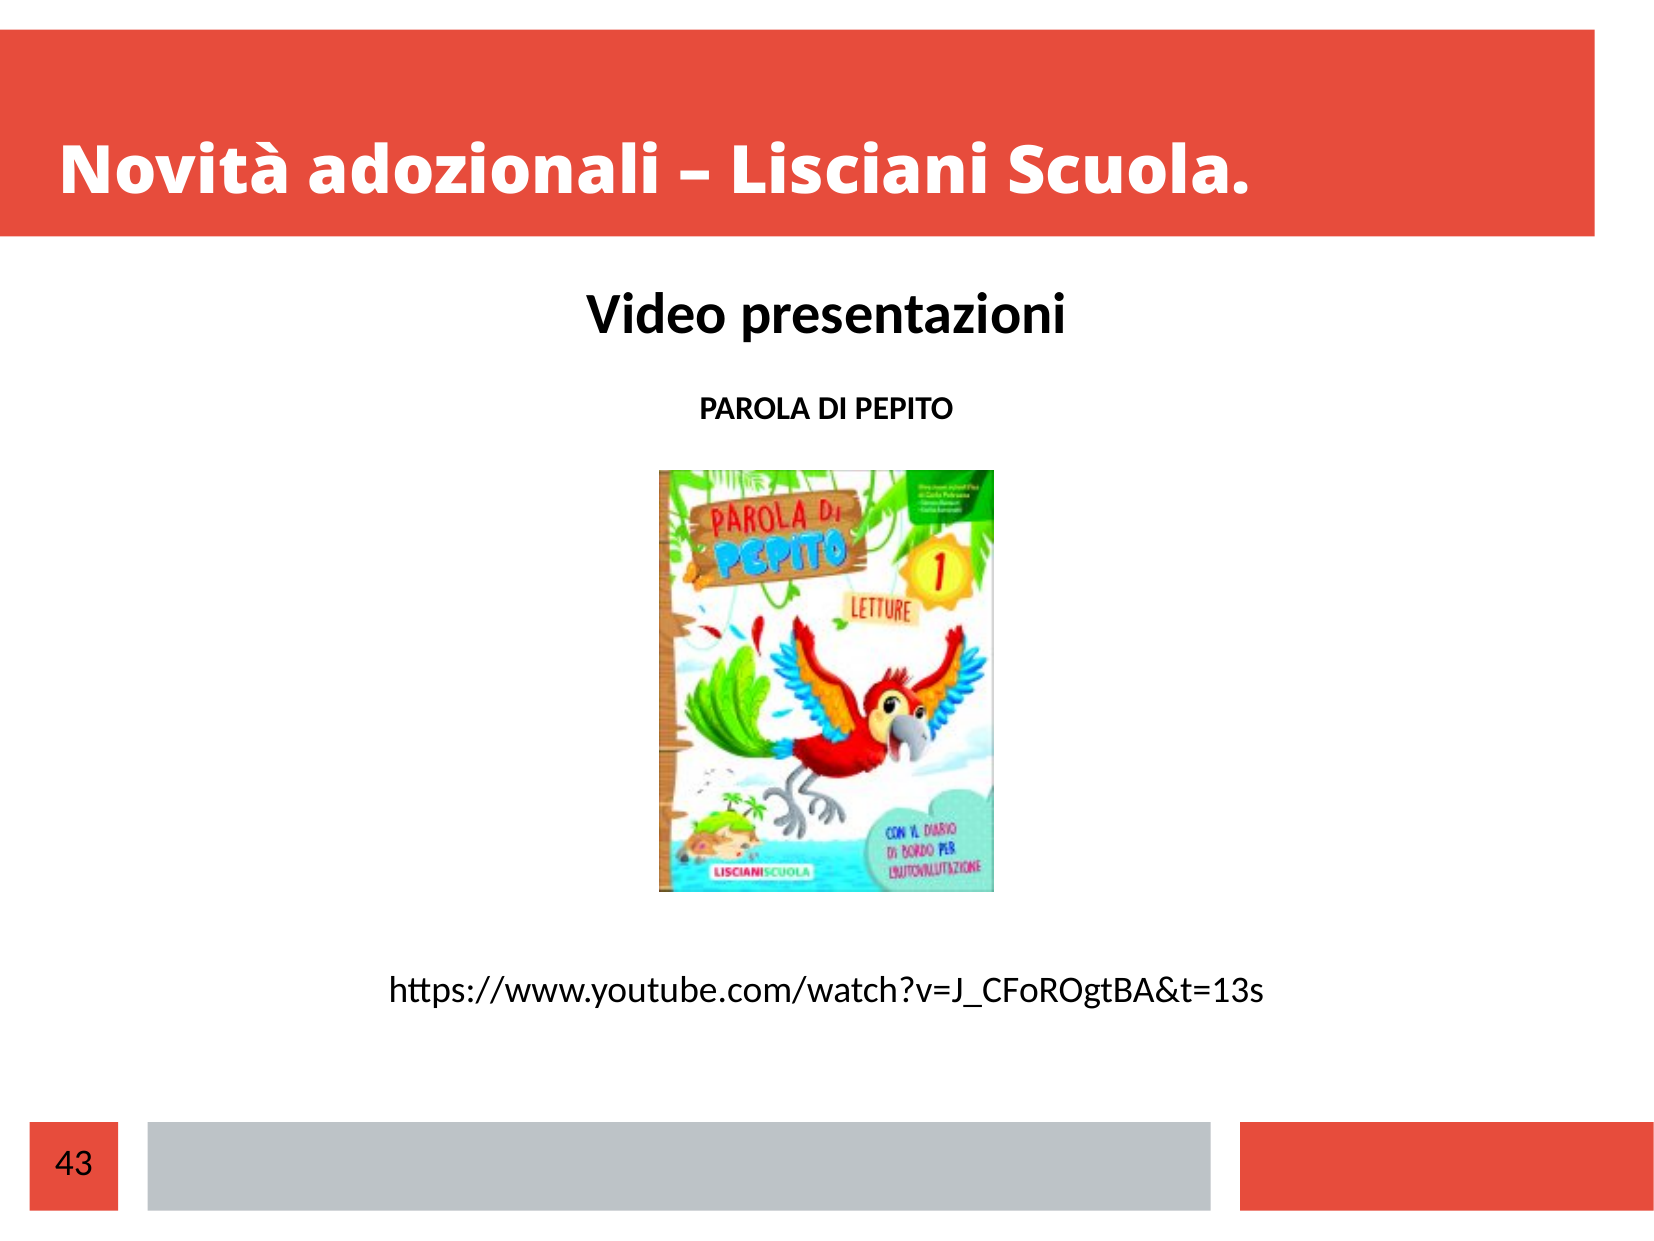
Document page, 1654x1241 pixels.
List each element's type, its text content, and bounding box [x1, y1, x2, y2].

text_box PAROLA DI PEPITO [550, 378, 1103, 434]
picture [659, 470, 994, 892]
text_box Video presentazioni [118, 282, 1536, 586]
title Novità adozionali – Lisciani Scuola. [59, 59, 1595, 207]
text_box https://www.youtube.com/watch?v=J_CFoROgtBA&t=13s [322, 957, 1332, 1019]
text_box <numero> [29, 1122, 119, 1211]
